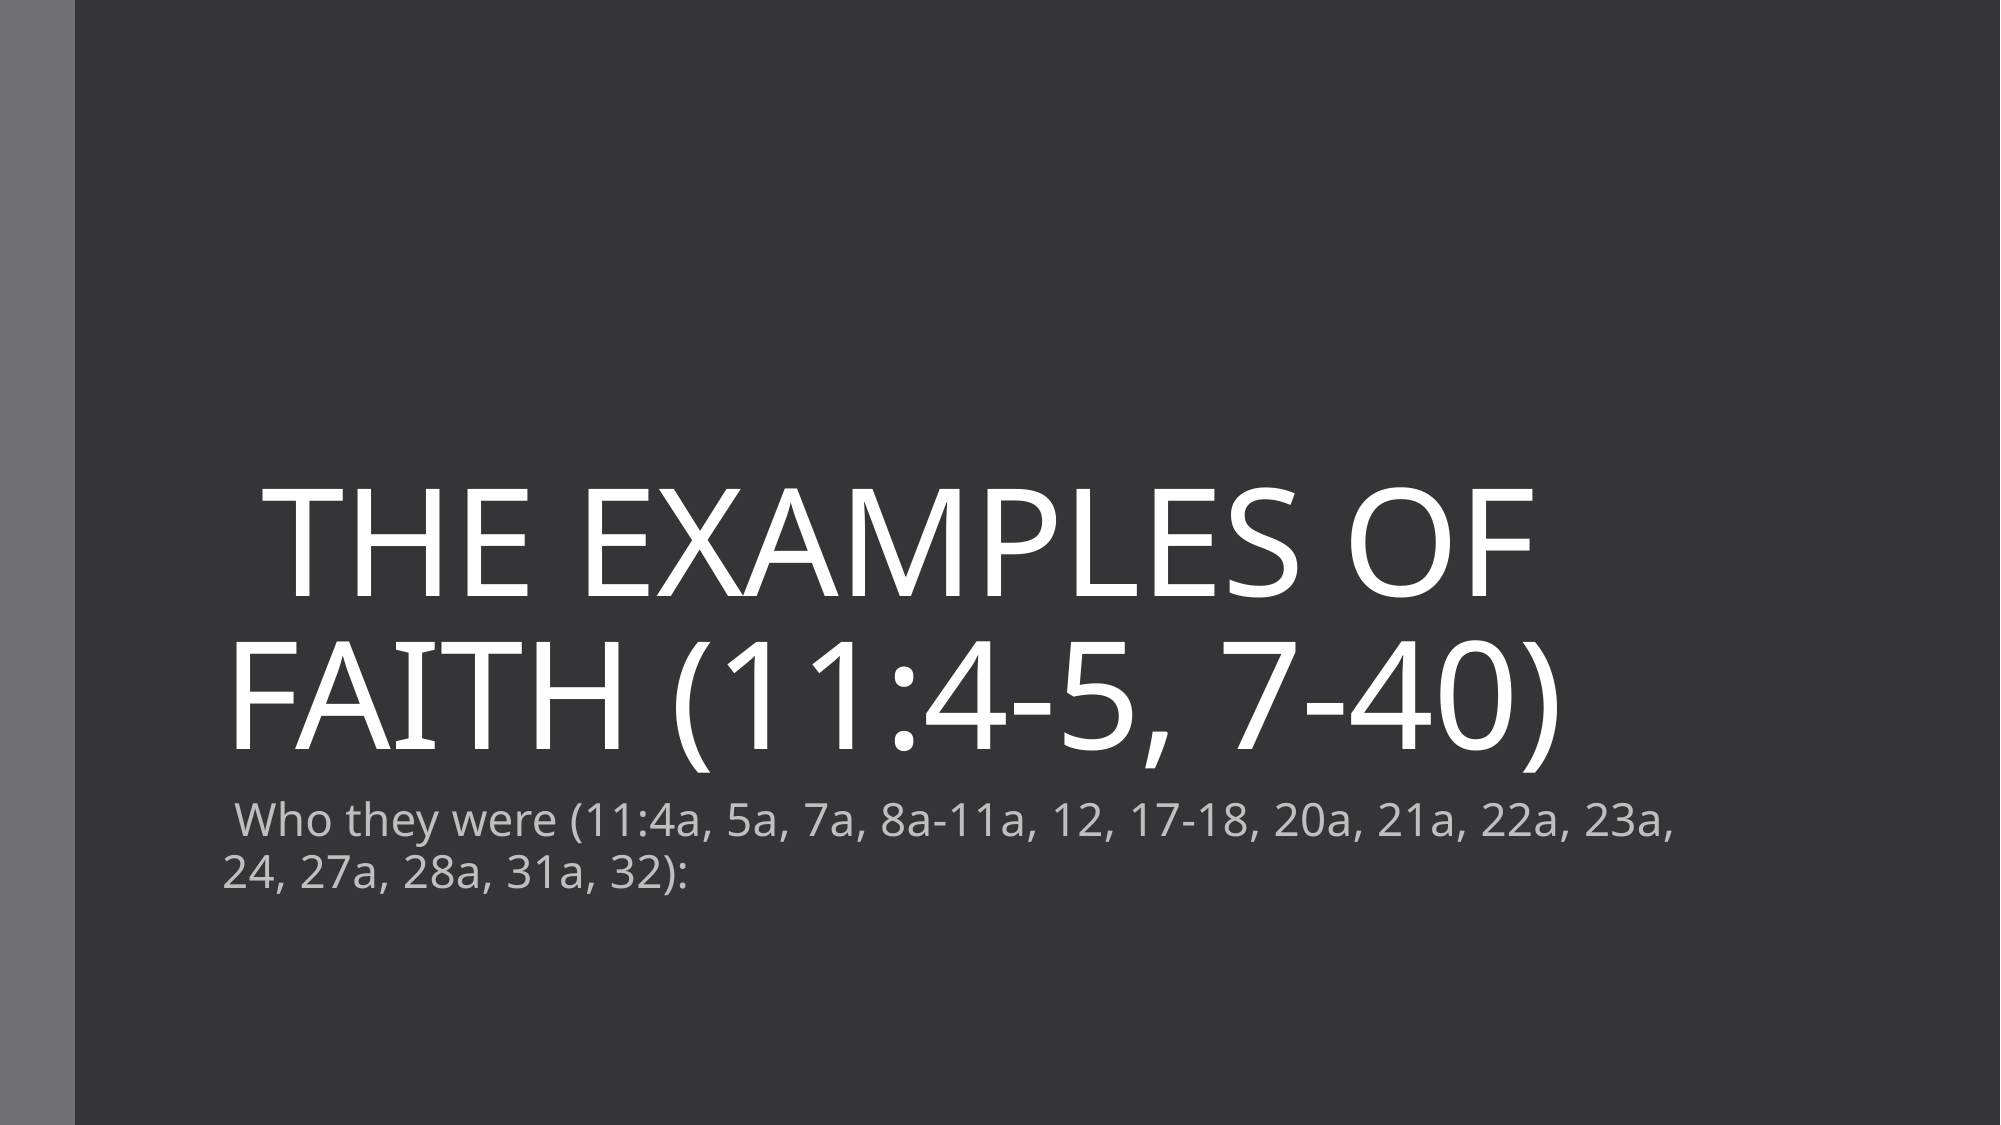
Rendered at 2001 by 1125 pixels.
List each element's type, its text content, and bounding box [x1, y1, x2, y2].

subtitle Who they were (11:4a, 5a, 7a, 8a-11a, 12, 17-18, 20a, 21a, 22a, 23a, 24, 27a, 28a, 31a, 32): [206, 787, 1752, 1066]
title THE EXAMPLES OF FAITH (11:4-5, 7-40) [206, 124, 1752, 787]
